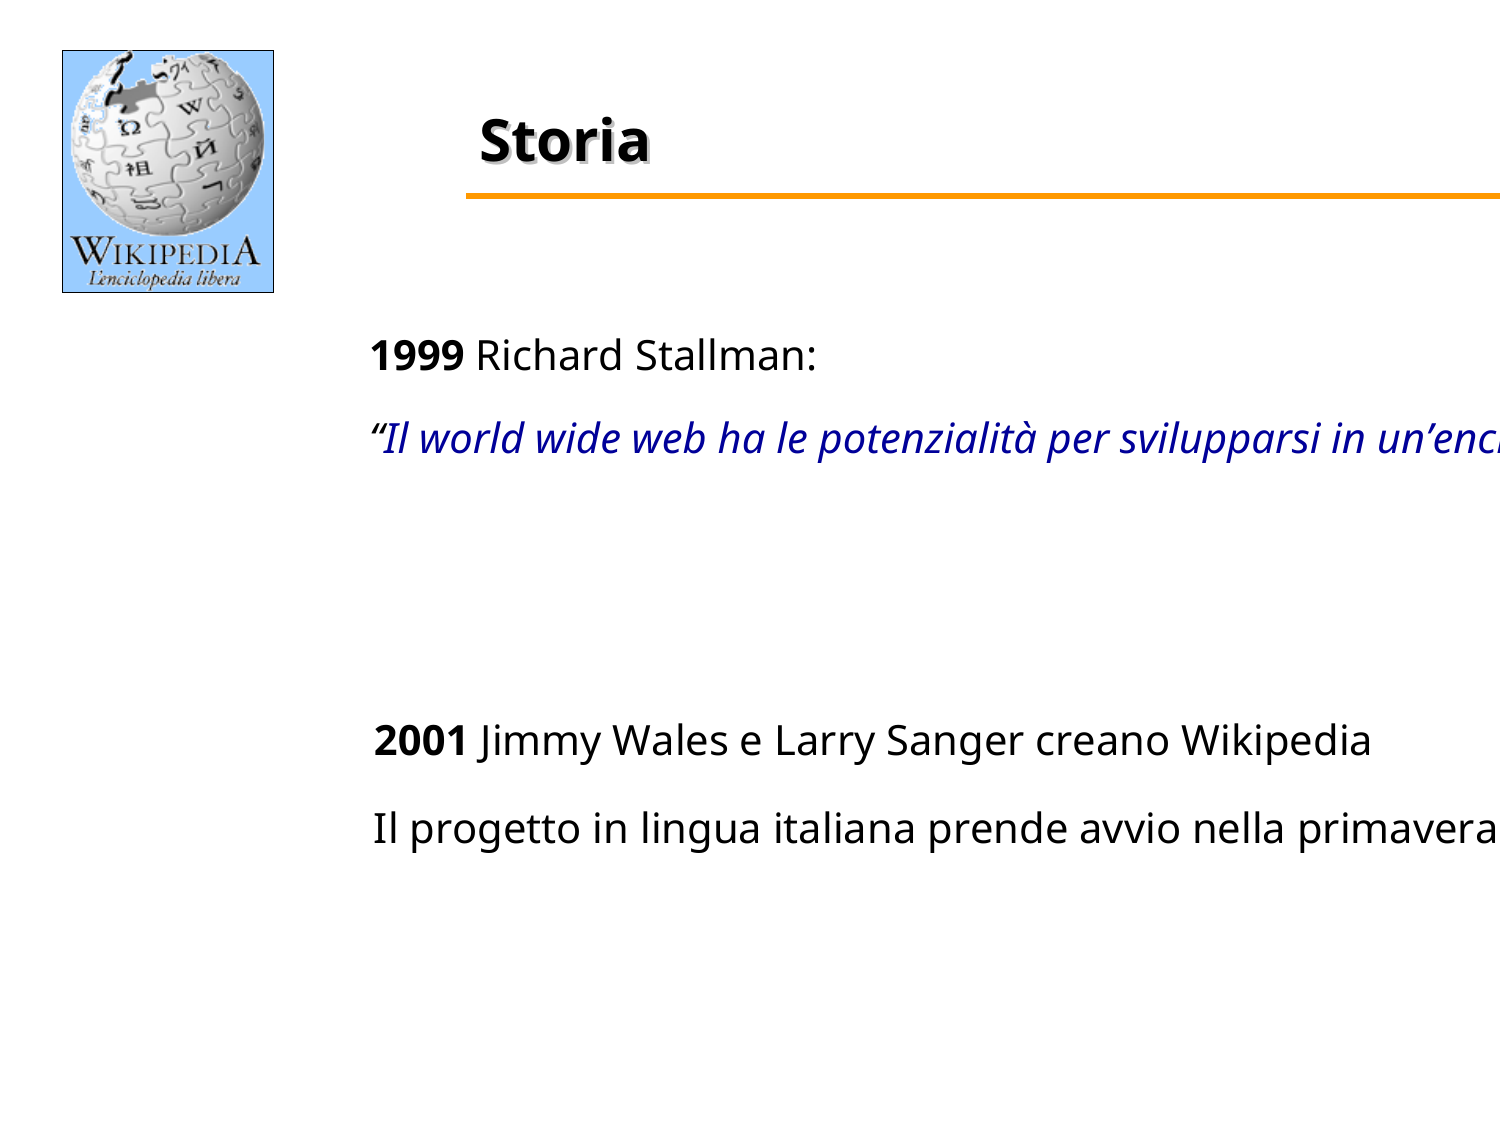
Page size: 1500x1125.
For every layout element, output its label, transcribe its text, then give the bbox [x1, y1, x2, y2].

text_box 1999 Richard Stallman: “Il world wide web ha le potenzialità per svilupparsi in un’enciclopedia universale che copra tutti i campi della conoscenza” [354, 316, 1500, 474]
text_box Il progetto in lingua italiana prende avvio nella primavera del 2001 [359, 788, 1500, 864]
text_box 2001 Jimmy Wales e Larry Sanger creano Wikipedia [359, 700, 1389, 776]
chart [62, 50, 274, 293]
text_box Storia [464, 88, 667, 187]
